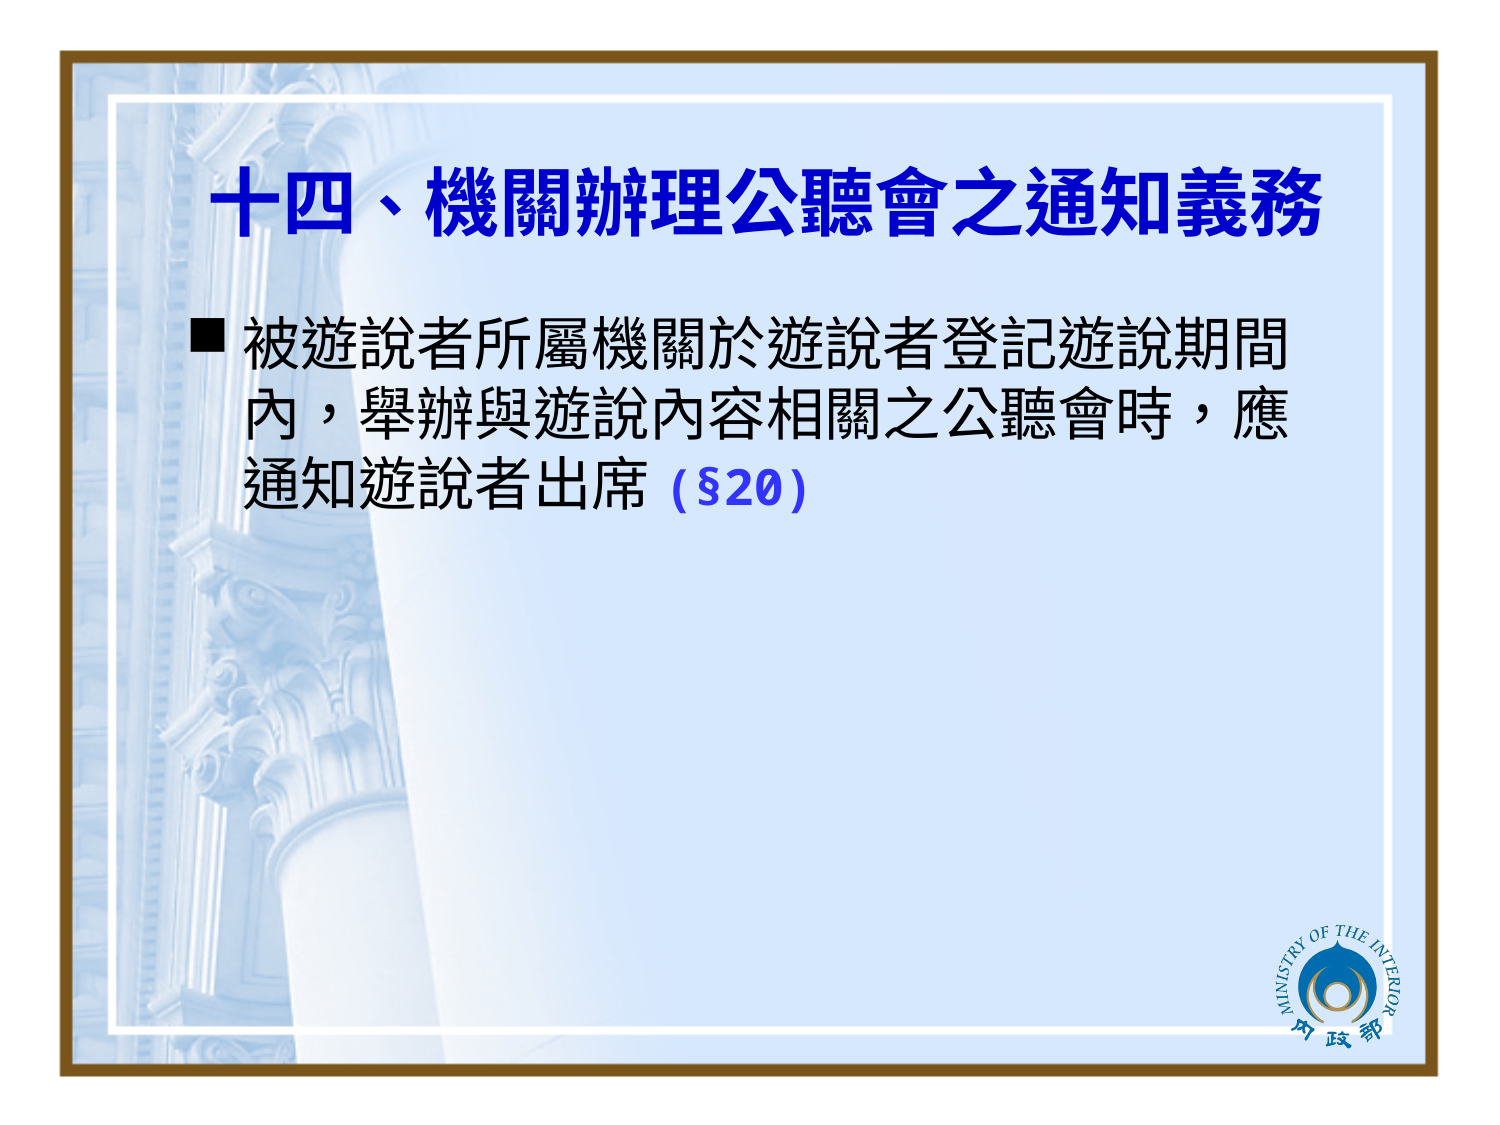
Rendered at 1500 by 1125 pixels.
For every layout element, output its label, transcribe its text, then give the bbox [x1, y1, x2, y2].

title 十四、機關辦理公聽會之通知義務 [183, 125, 1350, 276]
picture [0, 0, 1500, 1125]
list 被遊說者所屬機關於遊說者登記遊說期間內，舉辦與遊說內容相關之公聽會時，應通知遊說者出席(§20) [171, 299, 1350, 938]
